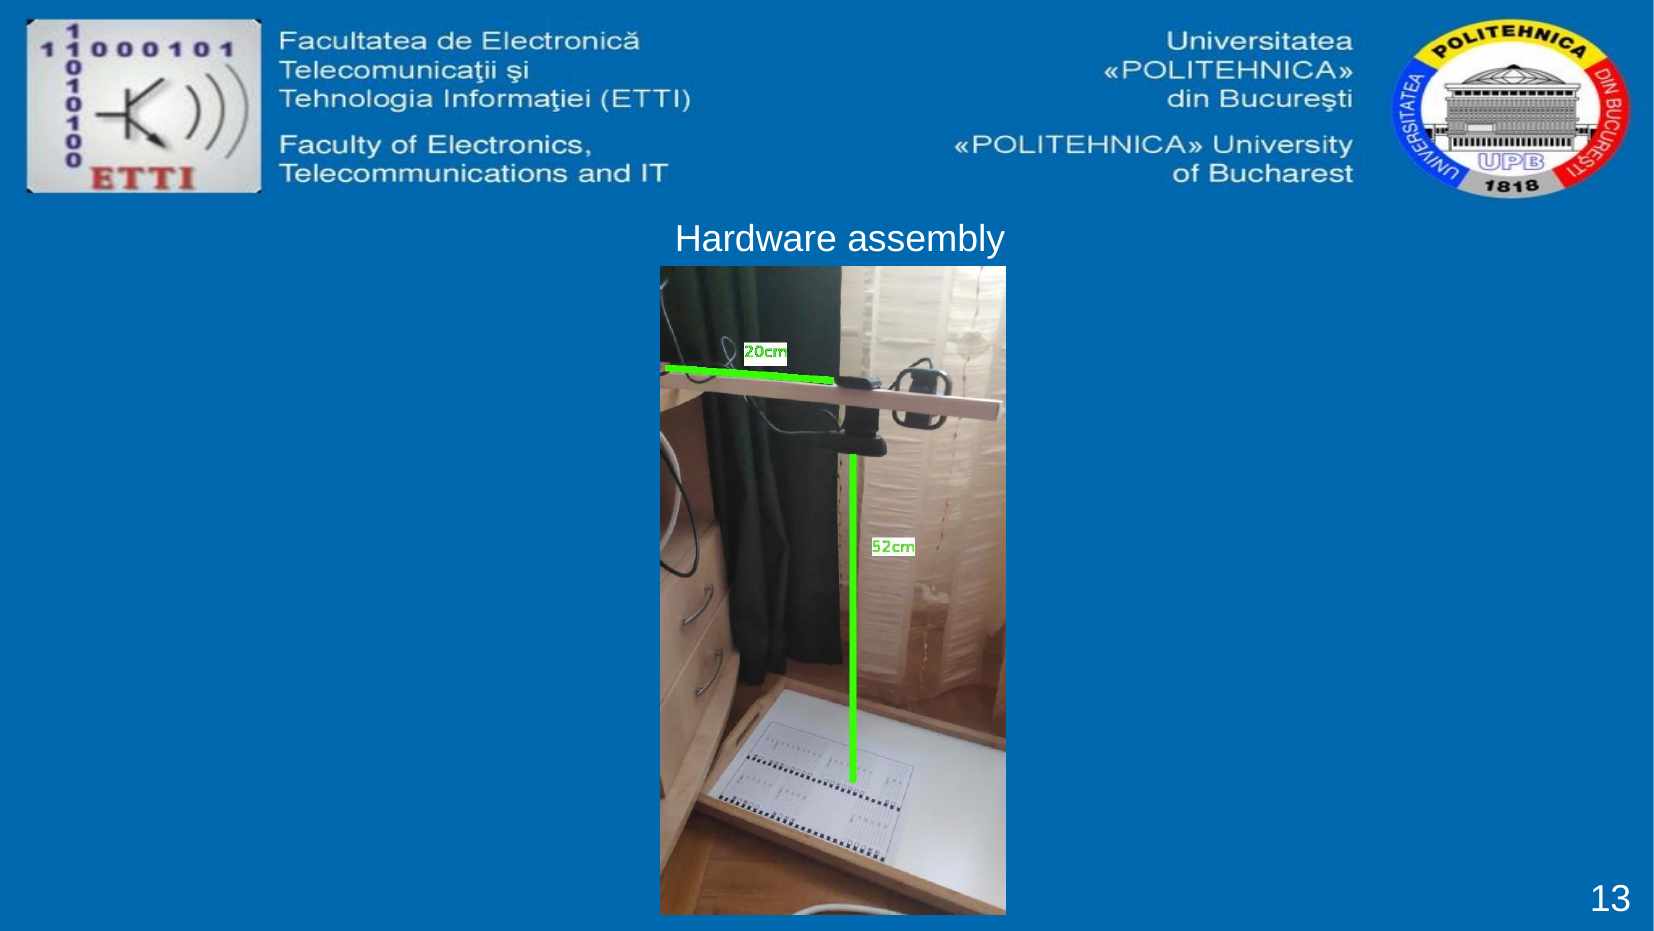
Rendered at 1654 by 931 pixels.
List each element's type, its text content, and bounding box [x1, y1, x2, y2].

picture [0, 0, 1654, 931]
text_box Hardware assembly [660, 210, 1021, 267]
text_box 13 [1575, 870, 1647, 927]
